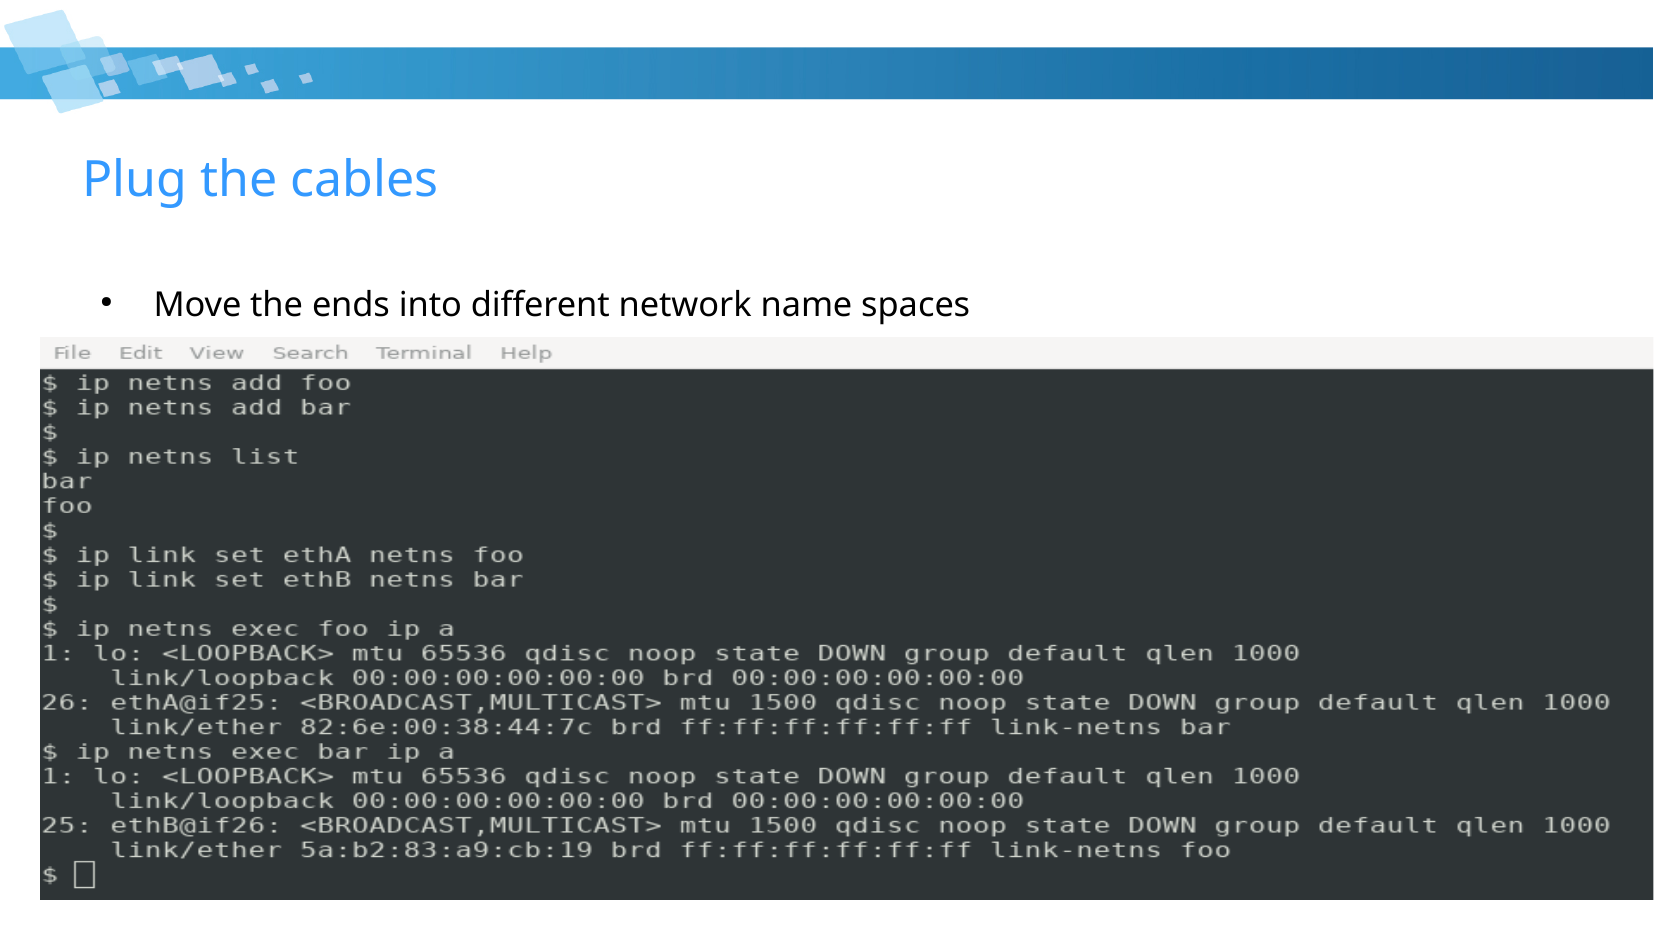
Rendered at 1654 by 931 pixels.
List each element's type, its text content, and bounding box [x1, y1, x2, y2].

title Plug the cables [82, 99, 1571, 255]
list Move the ends into different network name spaces [82, 279, 1571, 337]
picture [0, 0, 1654, 929]
